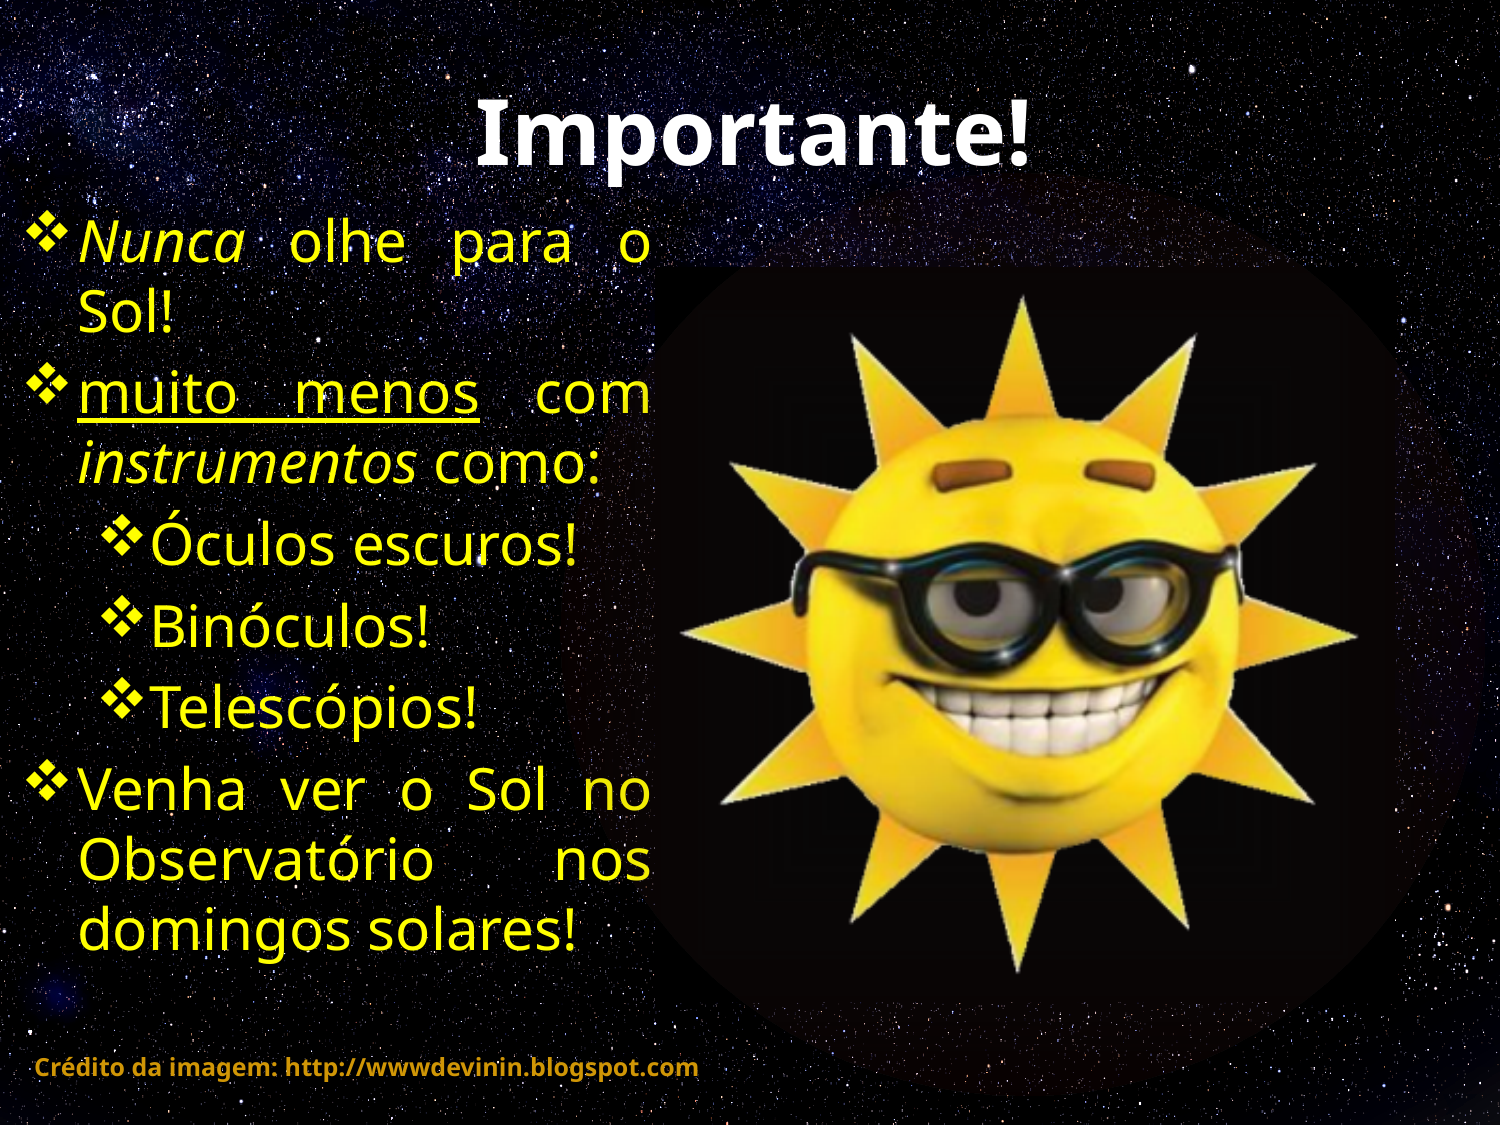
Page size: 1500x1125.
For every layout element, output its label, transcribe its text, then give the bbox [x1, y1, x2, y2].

list Nunca olhe para o Sol! muito menos com instrumentos como: Óculos escuros! Binóculos! Telescópios! Venha ver o Sol no Observatório nos domingos solares! [5, 196, 668, 973]
text_box [560, 172, 1485, 1096]
picture [0, 0, 1500, 1125]
text_box Crédito da imagem: http://wwwdevinin.blogspot.com [19, 1044, 716, 1090]
title Importante! [117, 35, 1393, 223]
